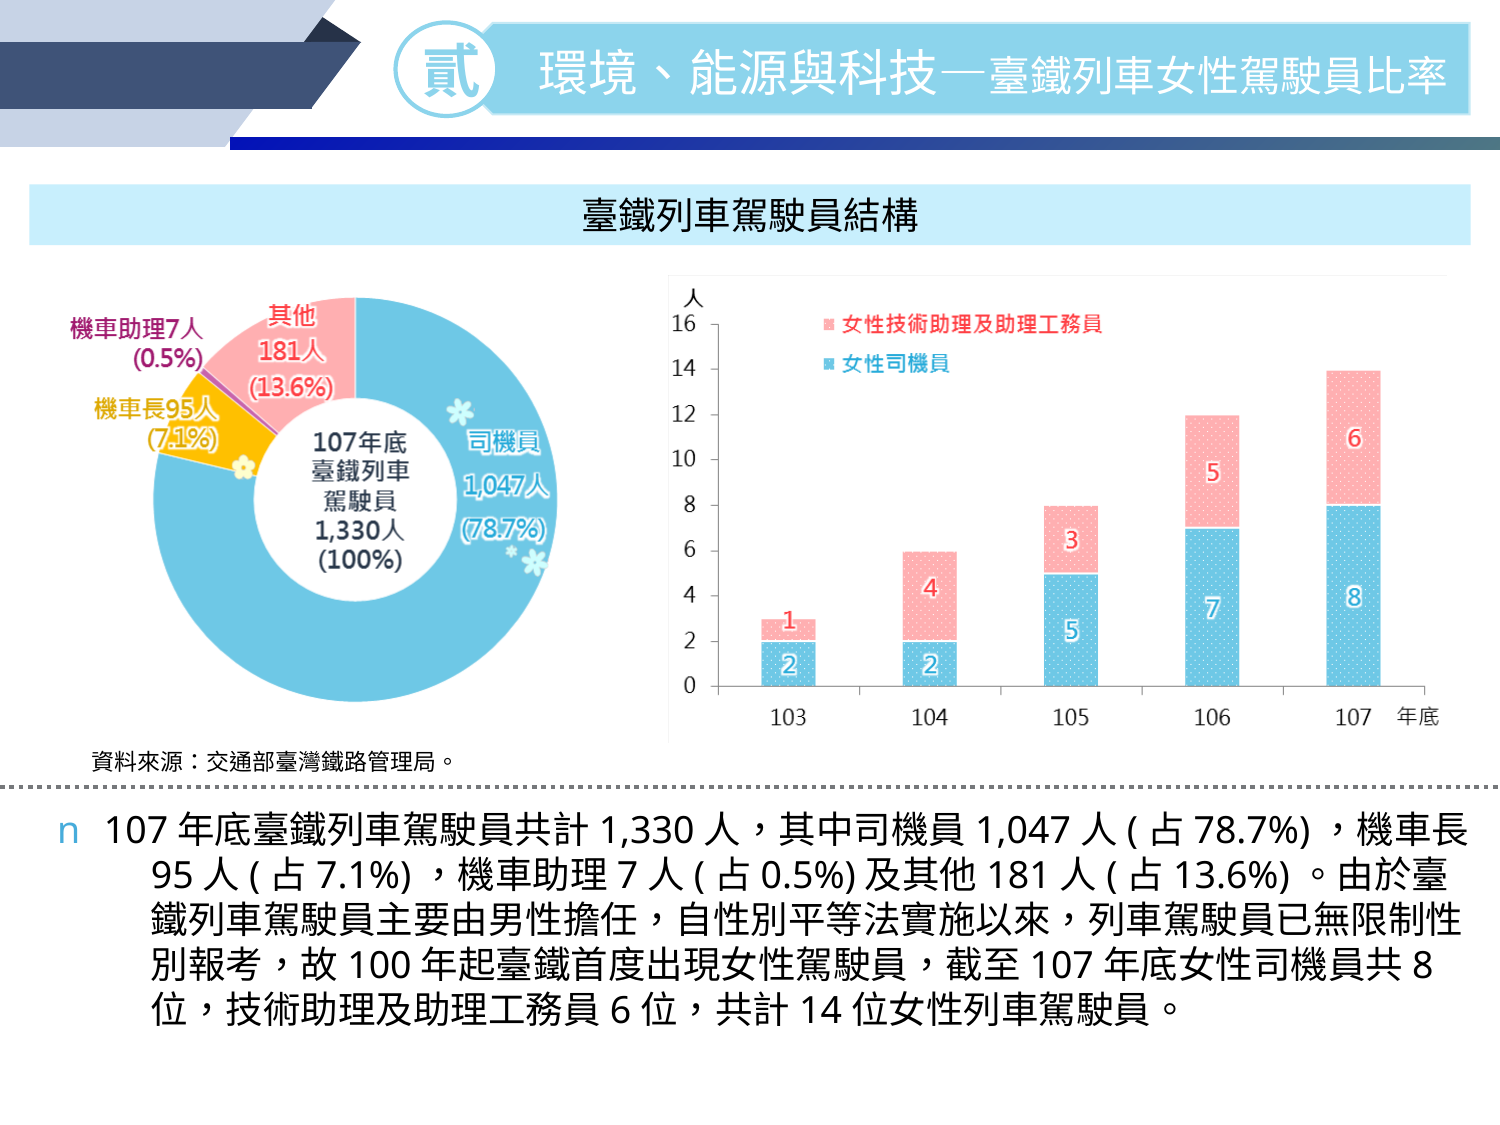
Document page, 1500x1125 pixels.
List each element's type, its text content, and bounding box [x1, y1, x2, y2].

text_box 資料來源：交通部臺灣鐵路管理局。 [76, 739, 597, 783]
text_box [395, 38, 408, 100]
text_box [427, 22, 466, 26]
picture [667, 274, 1447, 743]
text_box 107年底臺鐵列車駕駛員共計1,330人，其中司機員1,047人(占78.7%)，機車長95人(占7.1%)，機車助理7人(占0.5%)及其他181人(占13.6%)。由於臺鐵列車駕駛員主要由男性擔任，自性別平等法實施以來，列車駕駛員已無限制性別報考，故100年起臺鐵首度出現女性駕駛員，截至107年底女性司機員共8位，技術助理及助理工務員6位，共計14位女性列車駕駛員。 [41, 798, 1495, 1042]
text_box 環境、能源與科技—臺鐵列車女性駕駛員比率 [497, 25, 1471, 118]
picture [51, 274, 600, 716]
text_box [486, 21, 1471, 116]
text_box [230, 137, 1500, 149]
text_box 貳 [408, 26, 486, 113]
text_box 臺鐵列車駕駛員結構 [29, 184, 1471, 246]
